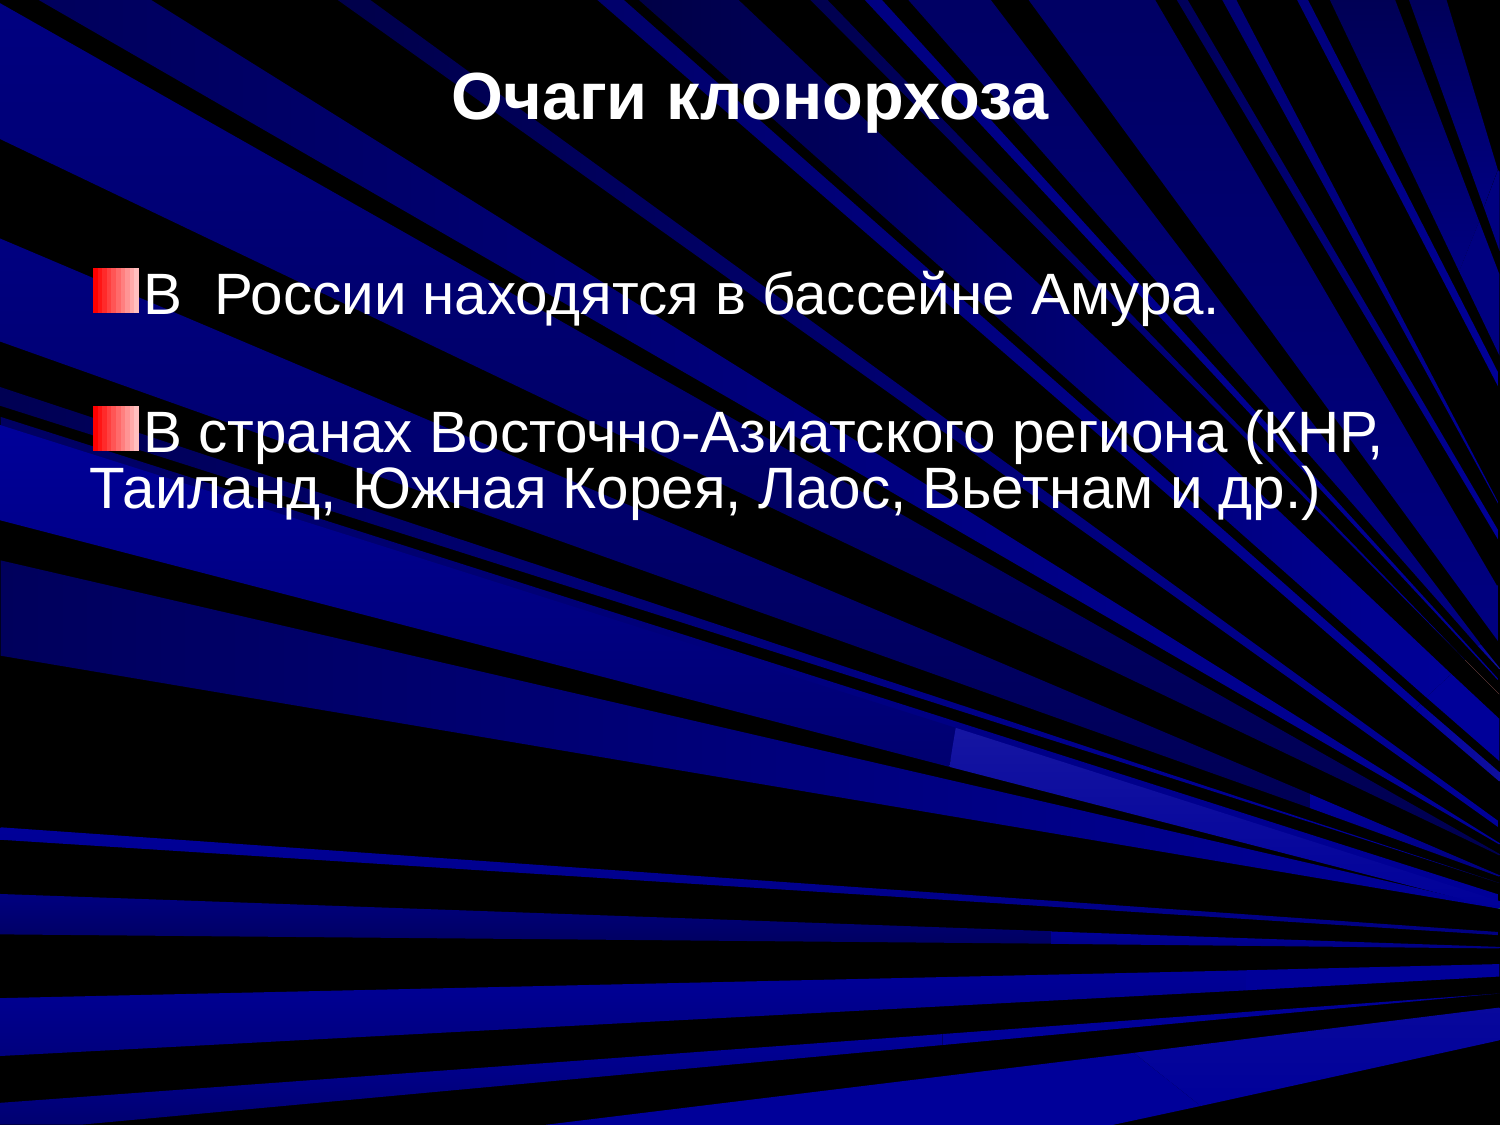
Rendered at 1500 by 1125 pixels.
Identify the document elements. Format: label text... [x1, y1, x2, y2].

title Очаги клонорхоза [75, 45, 1425, 234]
list В России находятся в бассейне Амура. В странах Восточно-Азиатского региона (КНР, Таиланд, Южная Корея, Лаос, Вьетнам и др.) [75, 262, 1425, 1006]
